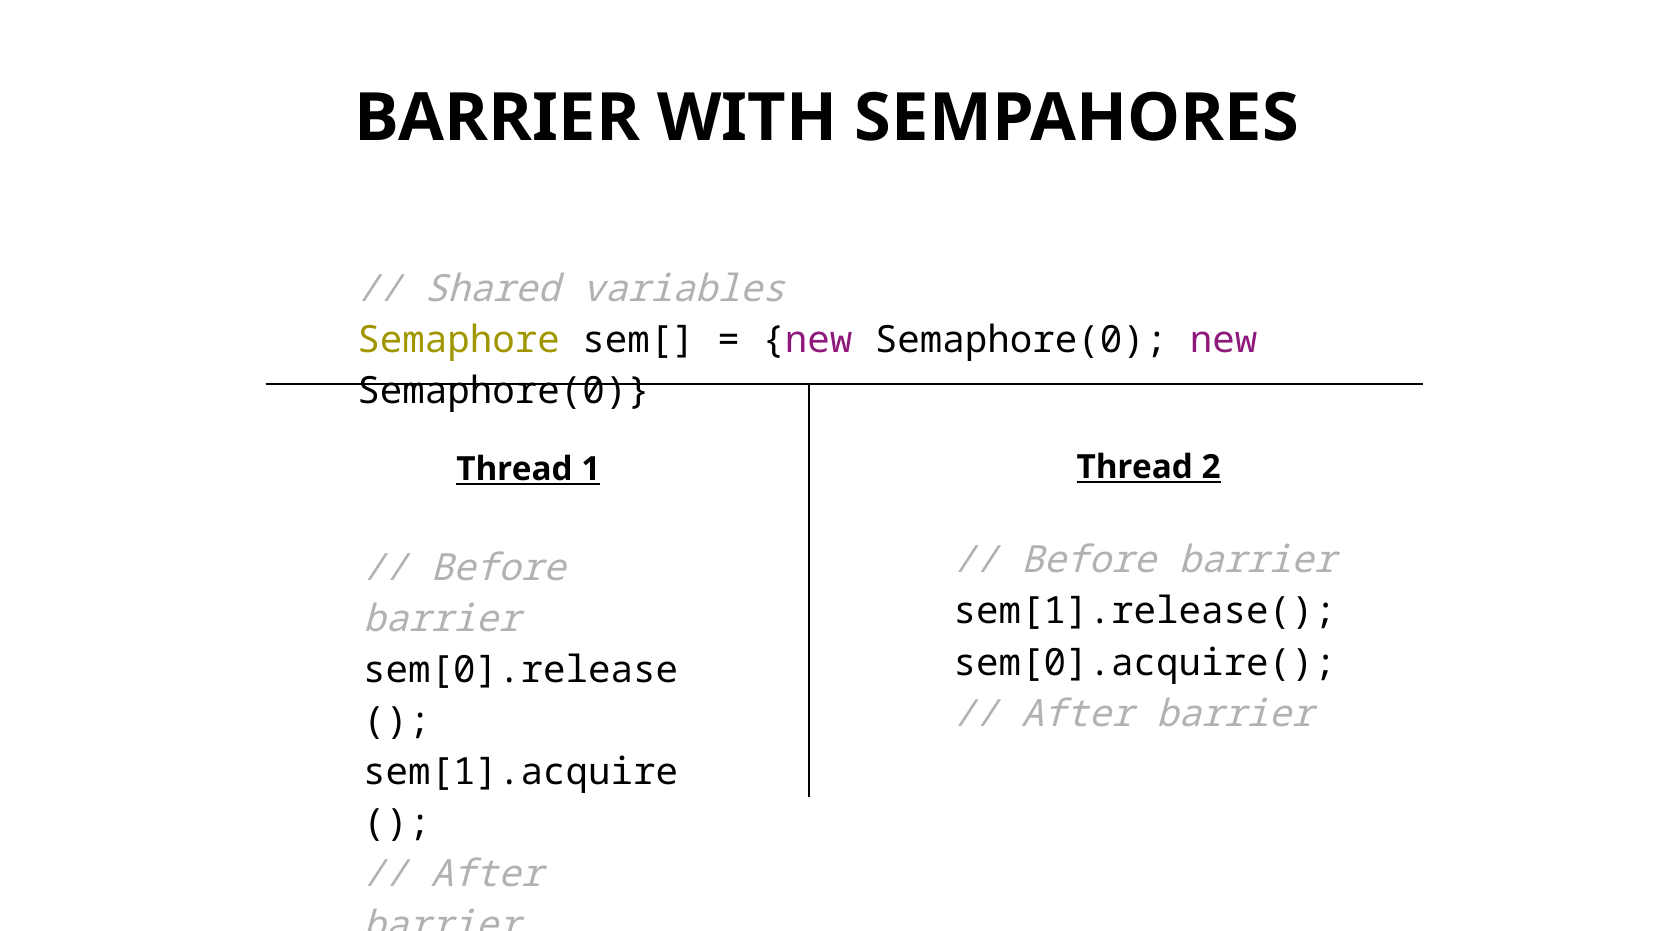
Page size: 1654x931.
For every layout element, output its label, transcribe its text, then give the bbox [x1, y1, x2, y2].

title BARRIER WITH SEMPAHORES [82, 36, 1571, 193]
text_box Thread 2 // Before barrier sem[1].release(); sem[0].acquire(); // After barrier [938, 435, 1359, 748]
text_box Thread 1 // Before barrier sem[0].release(); sem[1].acquire(); // After barrier [348, 437, 709, 750]
text_box // Shared variables Semaphore sem[] = {new Semaphore(0); new Semaphore(0)} [342, 253, 1406, 383]
